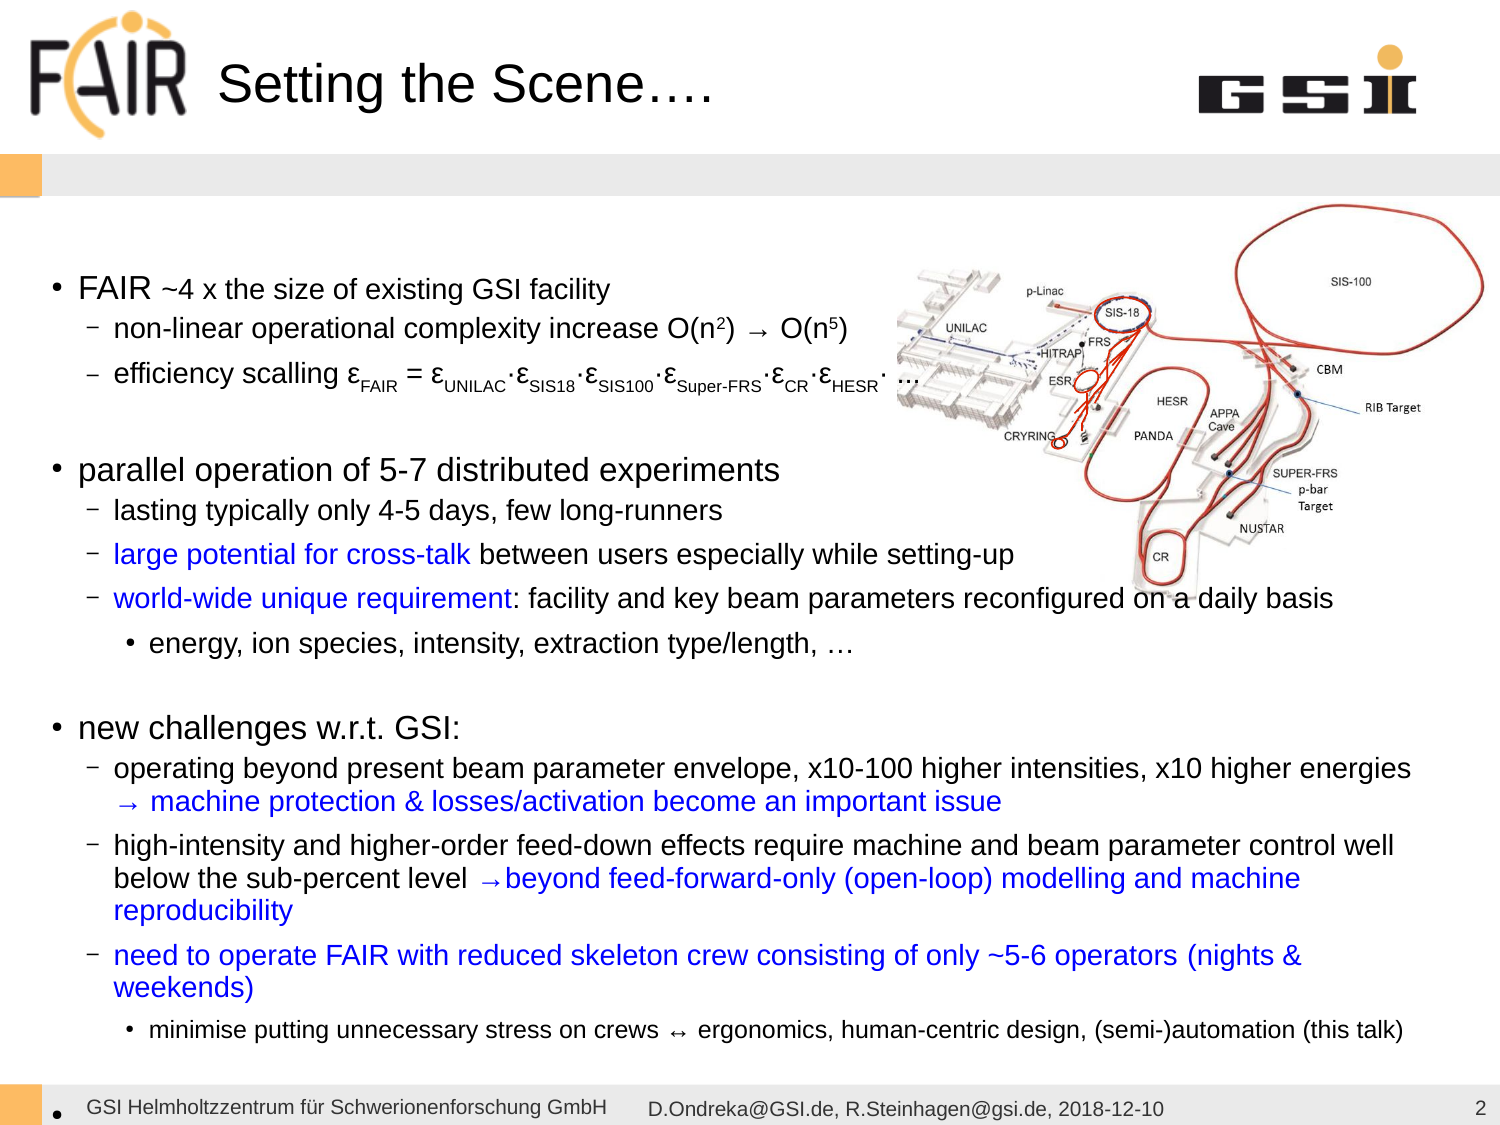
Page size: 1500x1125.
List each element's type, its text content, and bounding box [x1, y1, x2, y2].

title Setting the Scene…. [217, 20, 1109, 147]
picture [30, 9, 187, 141]
picture [897, 202, 1489, 608]
picture [1197, 42, 1419, 117]
list FAIR ~4 x the size of existing GSI facility non-linear operational complexity increase O(n2) → O(n5) efficiency scalling εFAIR = εUNILAC·εSIS18·εSIS100·εSuper-FRS·εCR·εHESR· ... parallel operation of 5-7 distributed experiments lasting typically only 4-5 days, few long-runners large potential for cross-talk between users especially while setting-up world-wide unique requirement: facility and key beam parameters reconfigured on a daily basis energy, ion species, intensity, extraction type/length, … new challenges w.r.t. GSI: operating beyond present beam parameter envelope, x10-100 higher intensities, x10 higher energies → machine protection & losses/activation become an important issue high-intensity and higher-order feed-down effects require machine and beam parameter control well below the sub-percent level →beyond feed‑forward‑only (open-loop) modelling and machine reproducibility need to operate FAIR with reduced skeleton crew consisting of only ~5‑6 operators (nights & weekends) minimise putting unnecessary stress on crews ↔ ergonomics, human-centric design, (semi-)automation (this talk) [42, 226, 1425, 1072]
